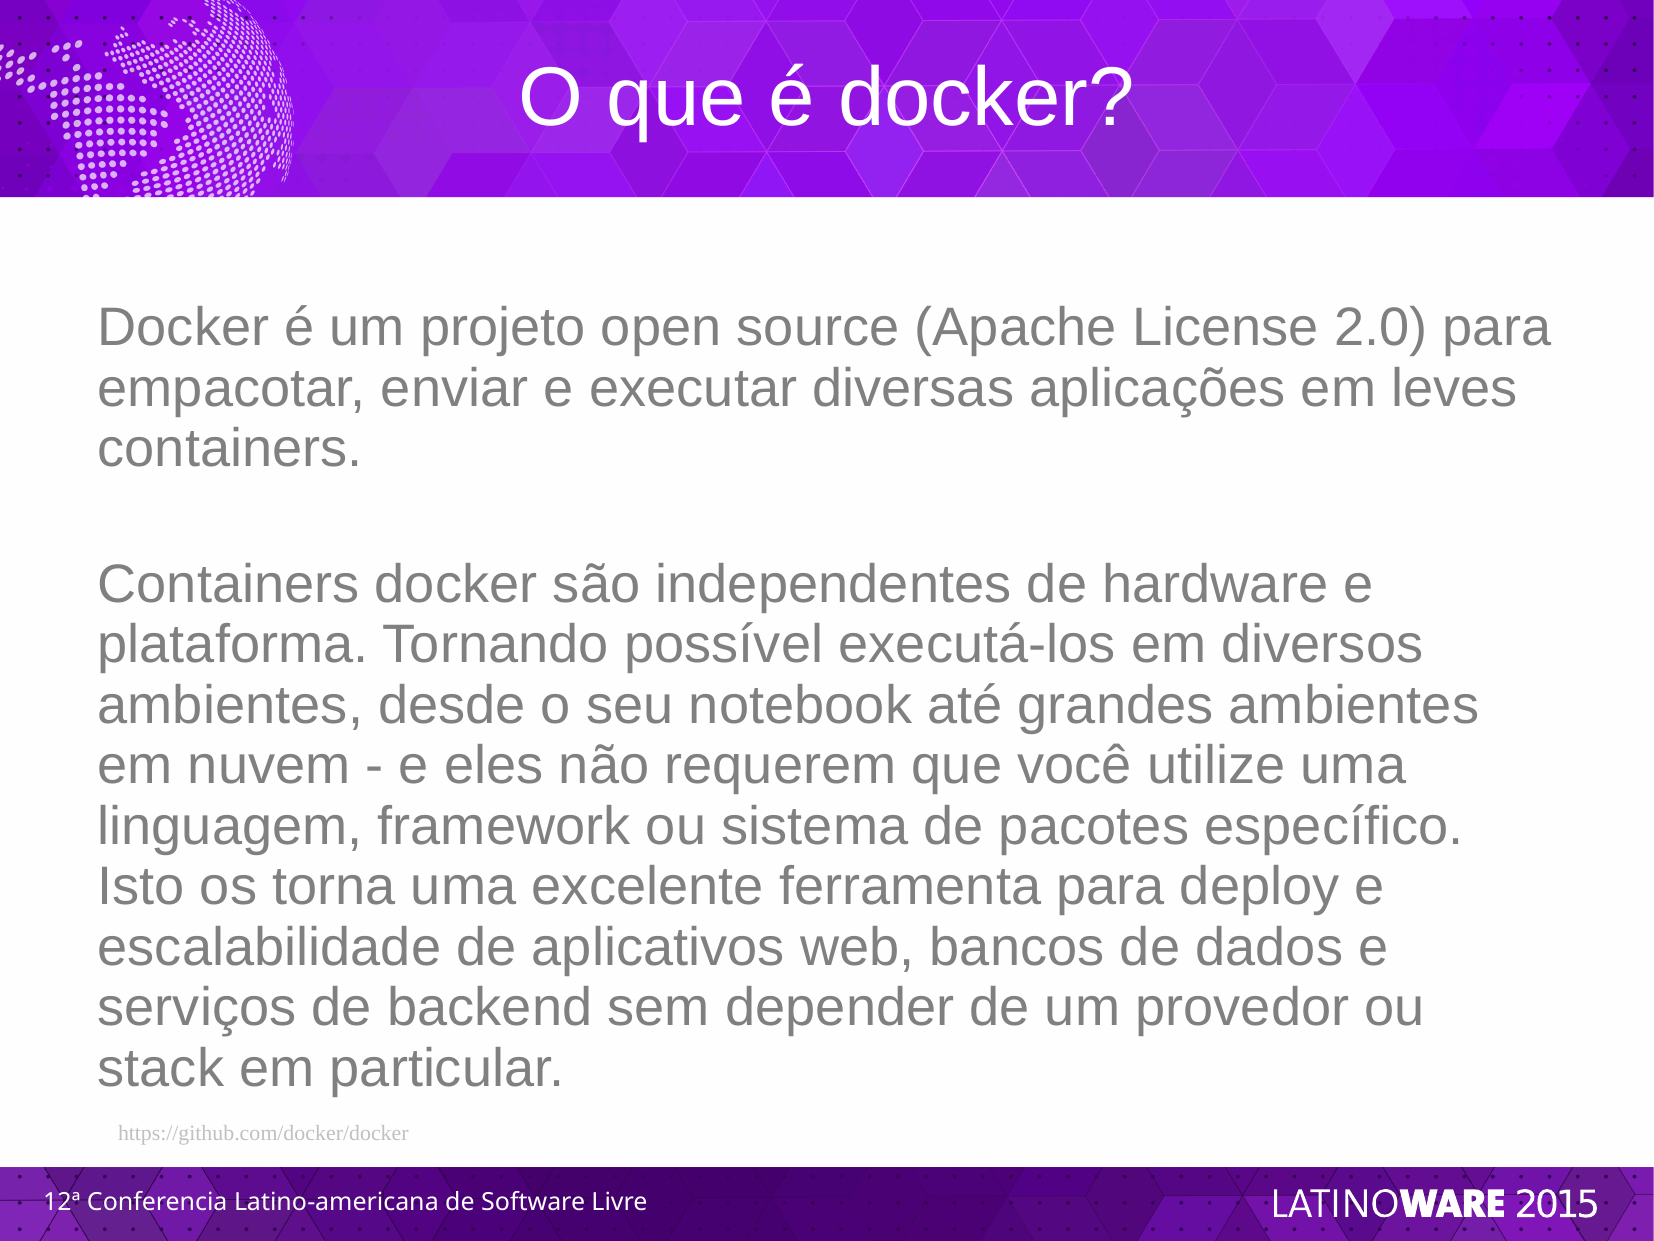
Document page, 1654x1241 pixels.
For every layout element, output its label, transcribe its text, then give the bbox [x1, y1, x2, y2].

text_box O que é docker? [183, 43, 1471, 152]
text_box Docker é um projeto open source (Apache License 2.0) para empacotar, enviar e executar diversas aplicações em leves containers. Containers docker são independentes de hardware e plataforma. Tornando possível executá-los em diversos ambientes, desde o seu notebook até grandes ambientes em nuvem - e eles não requerem que você utilize uma linguagem, framework ou sistema de pacotes específico. Isto os torna uma excelente ferramenta para deploy e escalabilidade de aplicativos web, bancos de dados e serviços de backend sem depender de um provedor ou stack em particular. [82, 289, 1571, 1106]
picture [0, 0, 1654, 1241]
text_box 12ª Conferencia Latino-americana de Software Livre [28, 1176, 1127, 1234]
text_box https://github.com/docker/docker [118, 1062, 1536, 1146]
